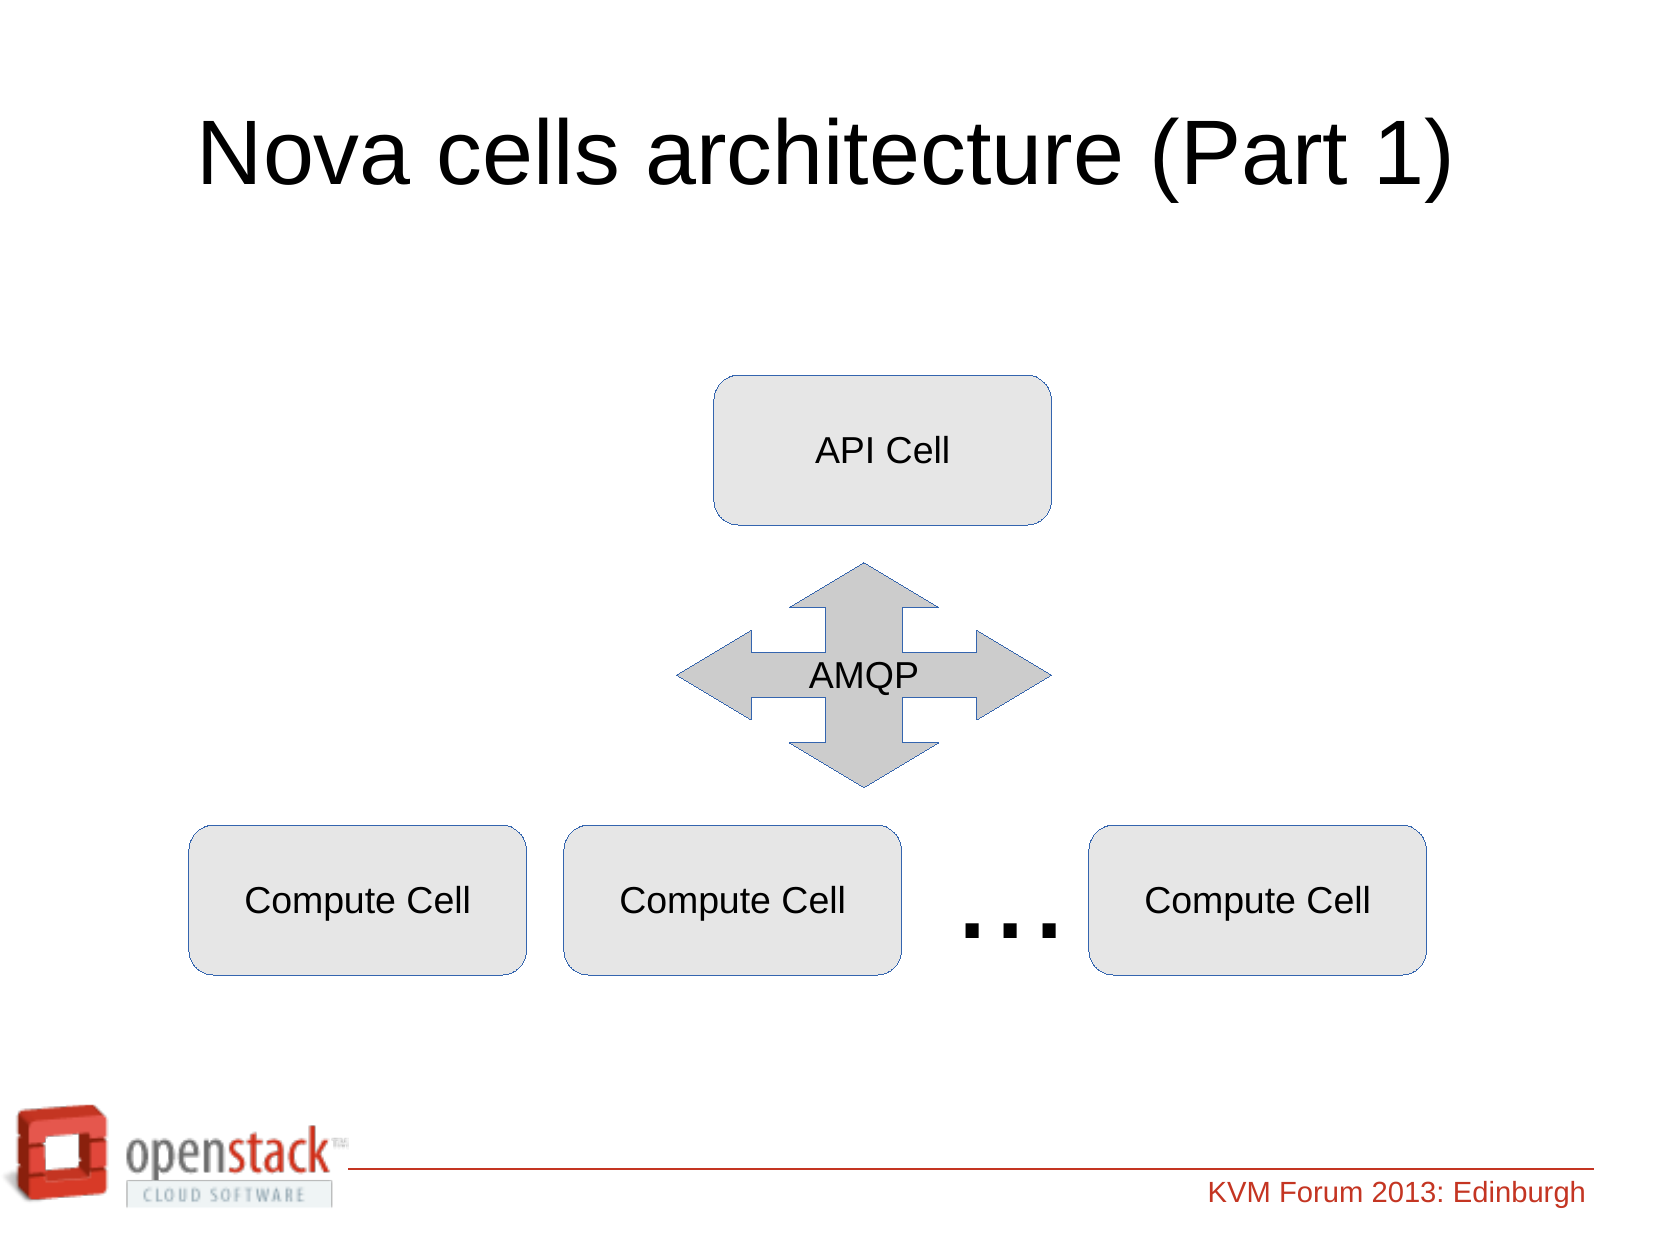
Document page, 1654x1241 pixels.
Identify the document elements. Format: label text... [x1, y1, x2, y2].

title Nova cells architecture (Part 1) [82, 49, 1571, 257]
text_box ... [938, 806, 1089, 976]
text_box Compute Cell [563, 825, 902, 976]
picture [0, 1101, 349, 1219]
text_box Compute Cell [1089, 825, 1427, 976]
text_box AMQP [676, 562, 1052, 788]
text_box API Cell [713, 375, 1052, 526]
text_box Compute Cell [188, 825, 527, 976]
